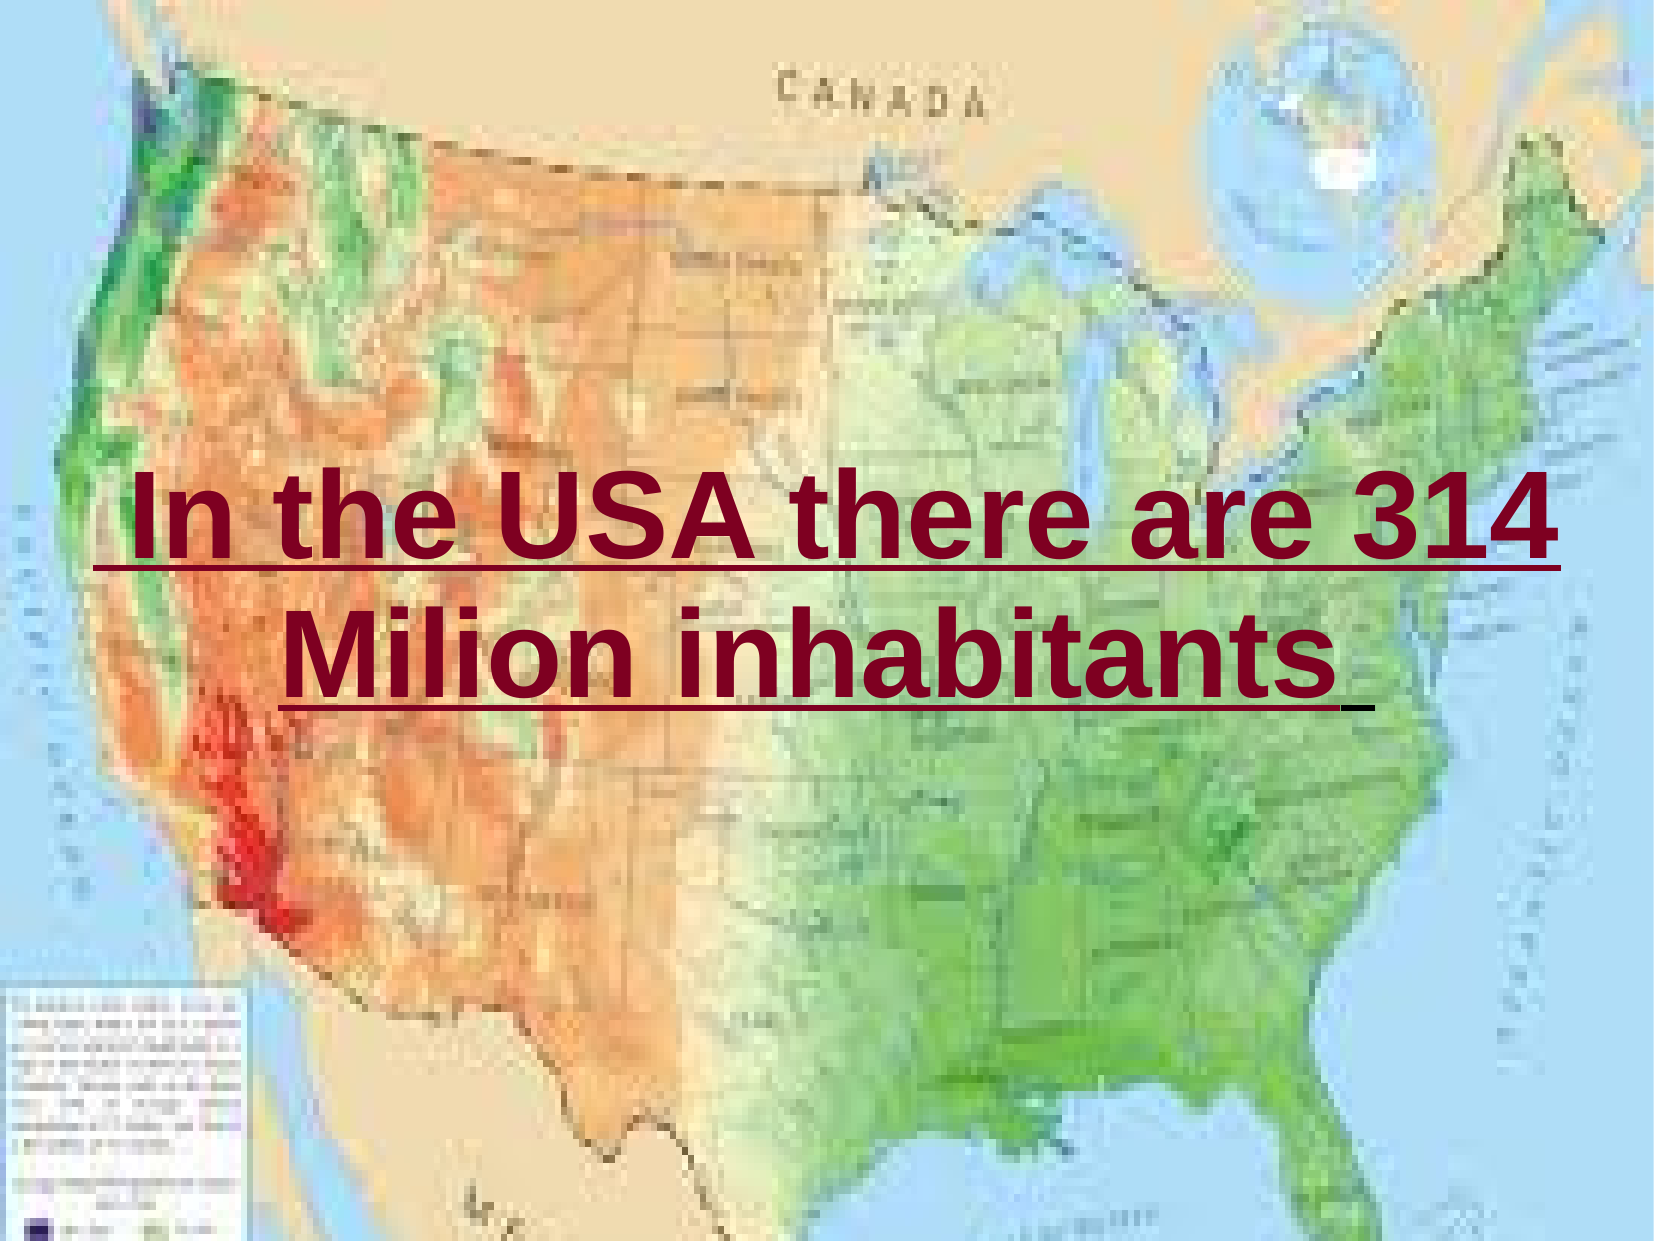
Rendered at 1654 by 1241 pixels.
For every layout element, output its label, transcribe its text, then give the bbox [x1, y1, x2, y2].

text_box In the USA there are 314 Milion inhabitants [0, 366, 1654, 804]
picture [0, 0, 1654, 366]
picture [0, 804, 1654, 1241]
